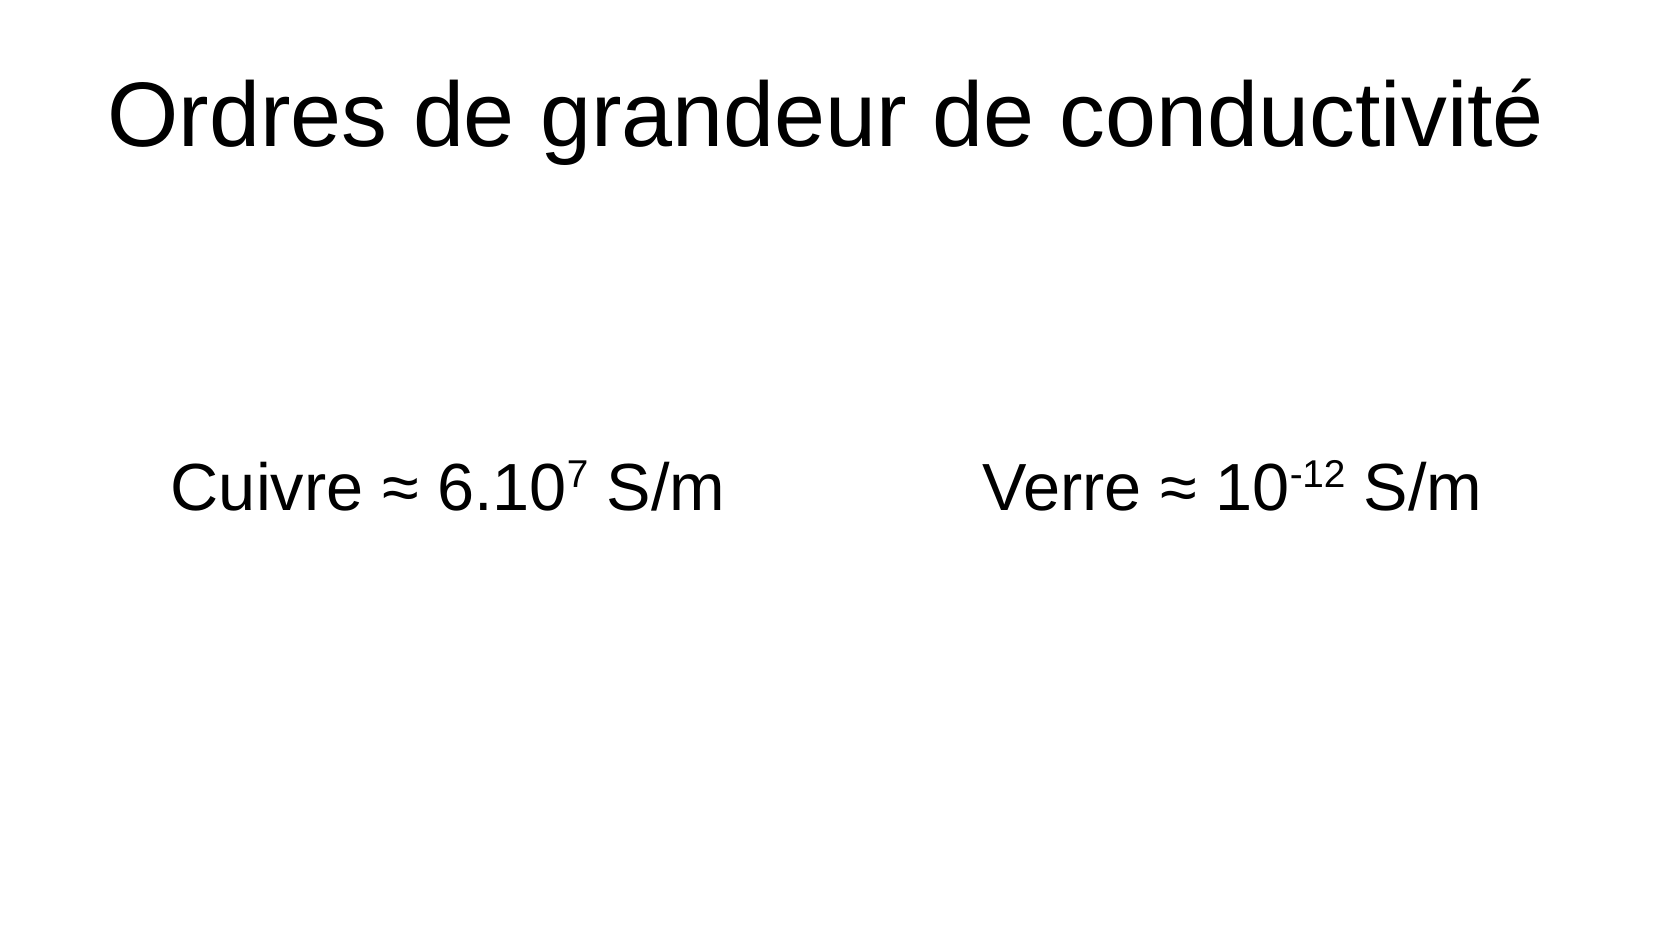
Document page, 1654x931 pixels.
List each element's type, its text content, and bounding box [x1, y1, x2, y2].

subtitle Cuivre ≈ 6.107 S/m Verre ≈ 10-12 S/m [82, 217, 1571, 758]
title Ordres de grandeur de conductivité [82, 37, 1571, 193]
